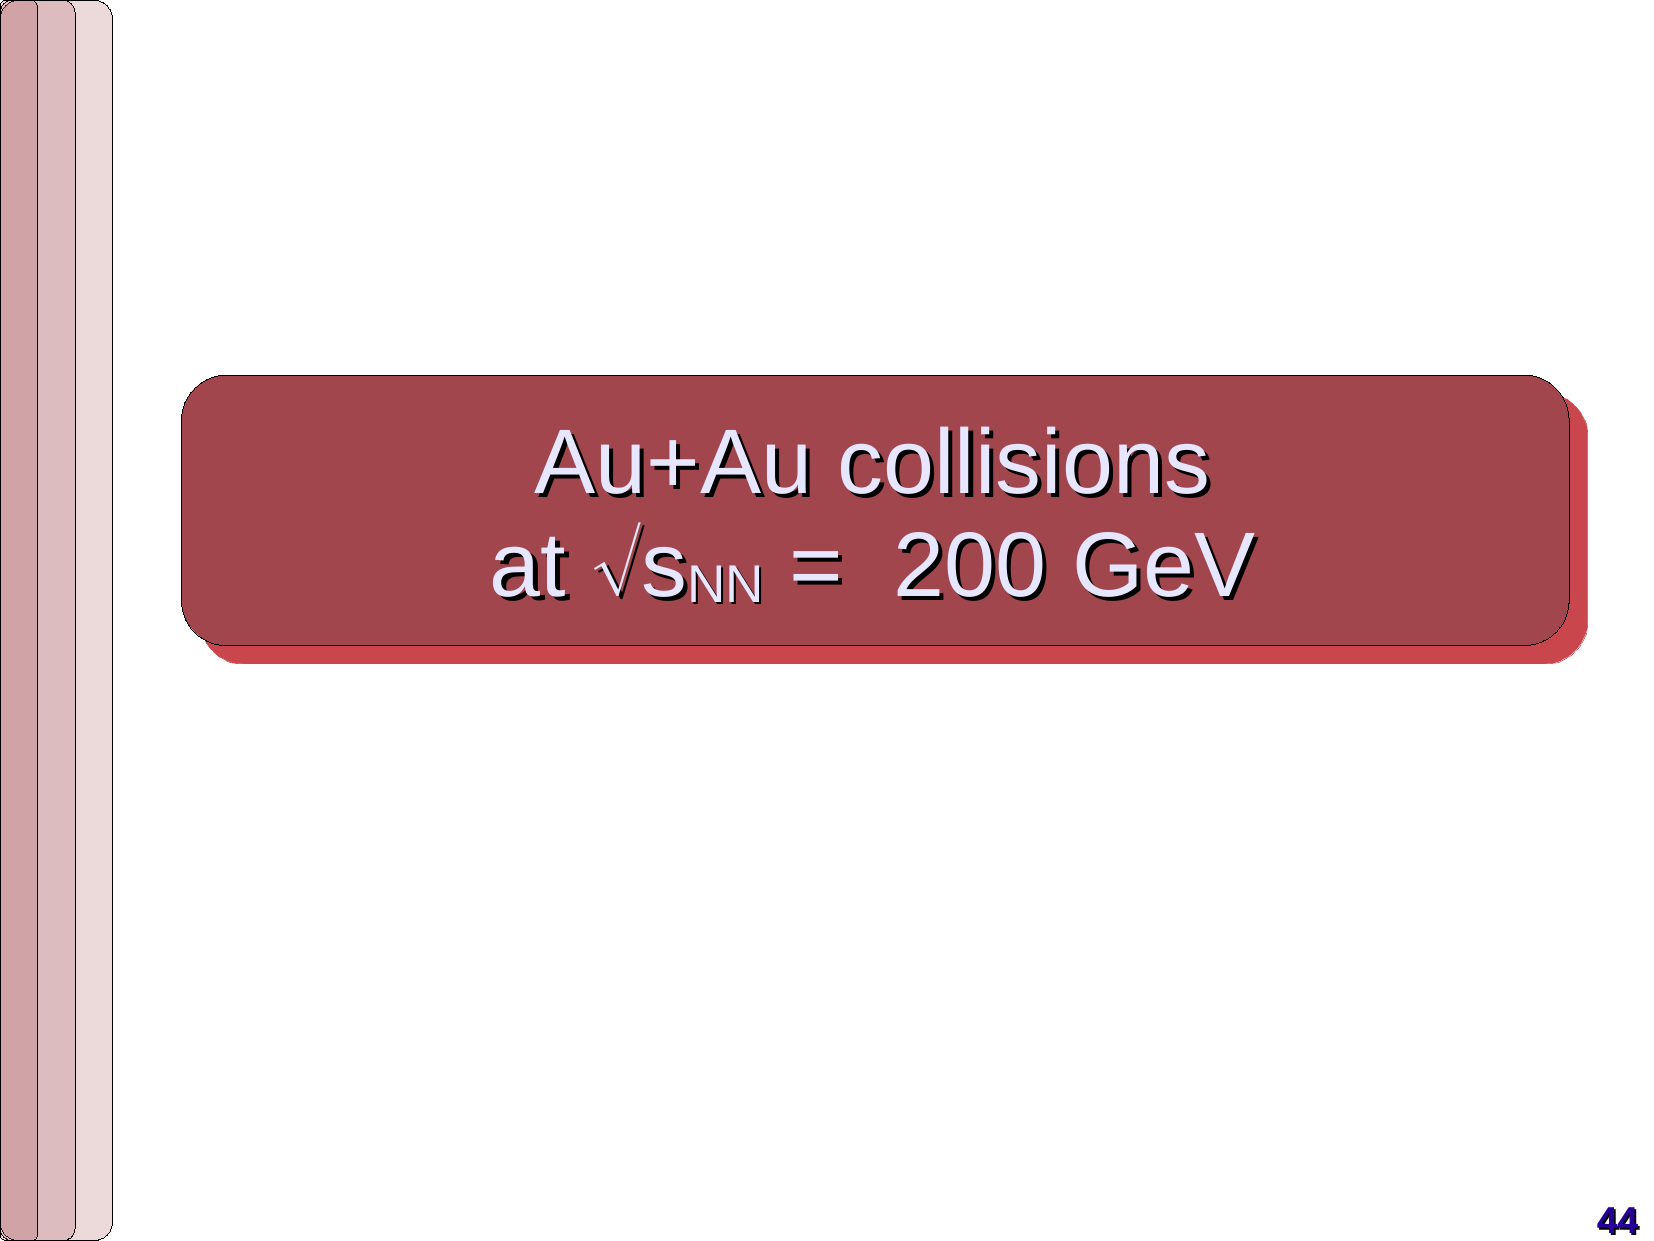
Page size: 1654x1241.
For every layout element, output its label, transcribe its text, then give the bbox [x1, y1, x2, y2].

text_box [1565, 401, 1570, 620]
title Au+Au collisions at √sNN = 200 GeV [181, 373, 1565, 654]
